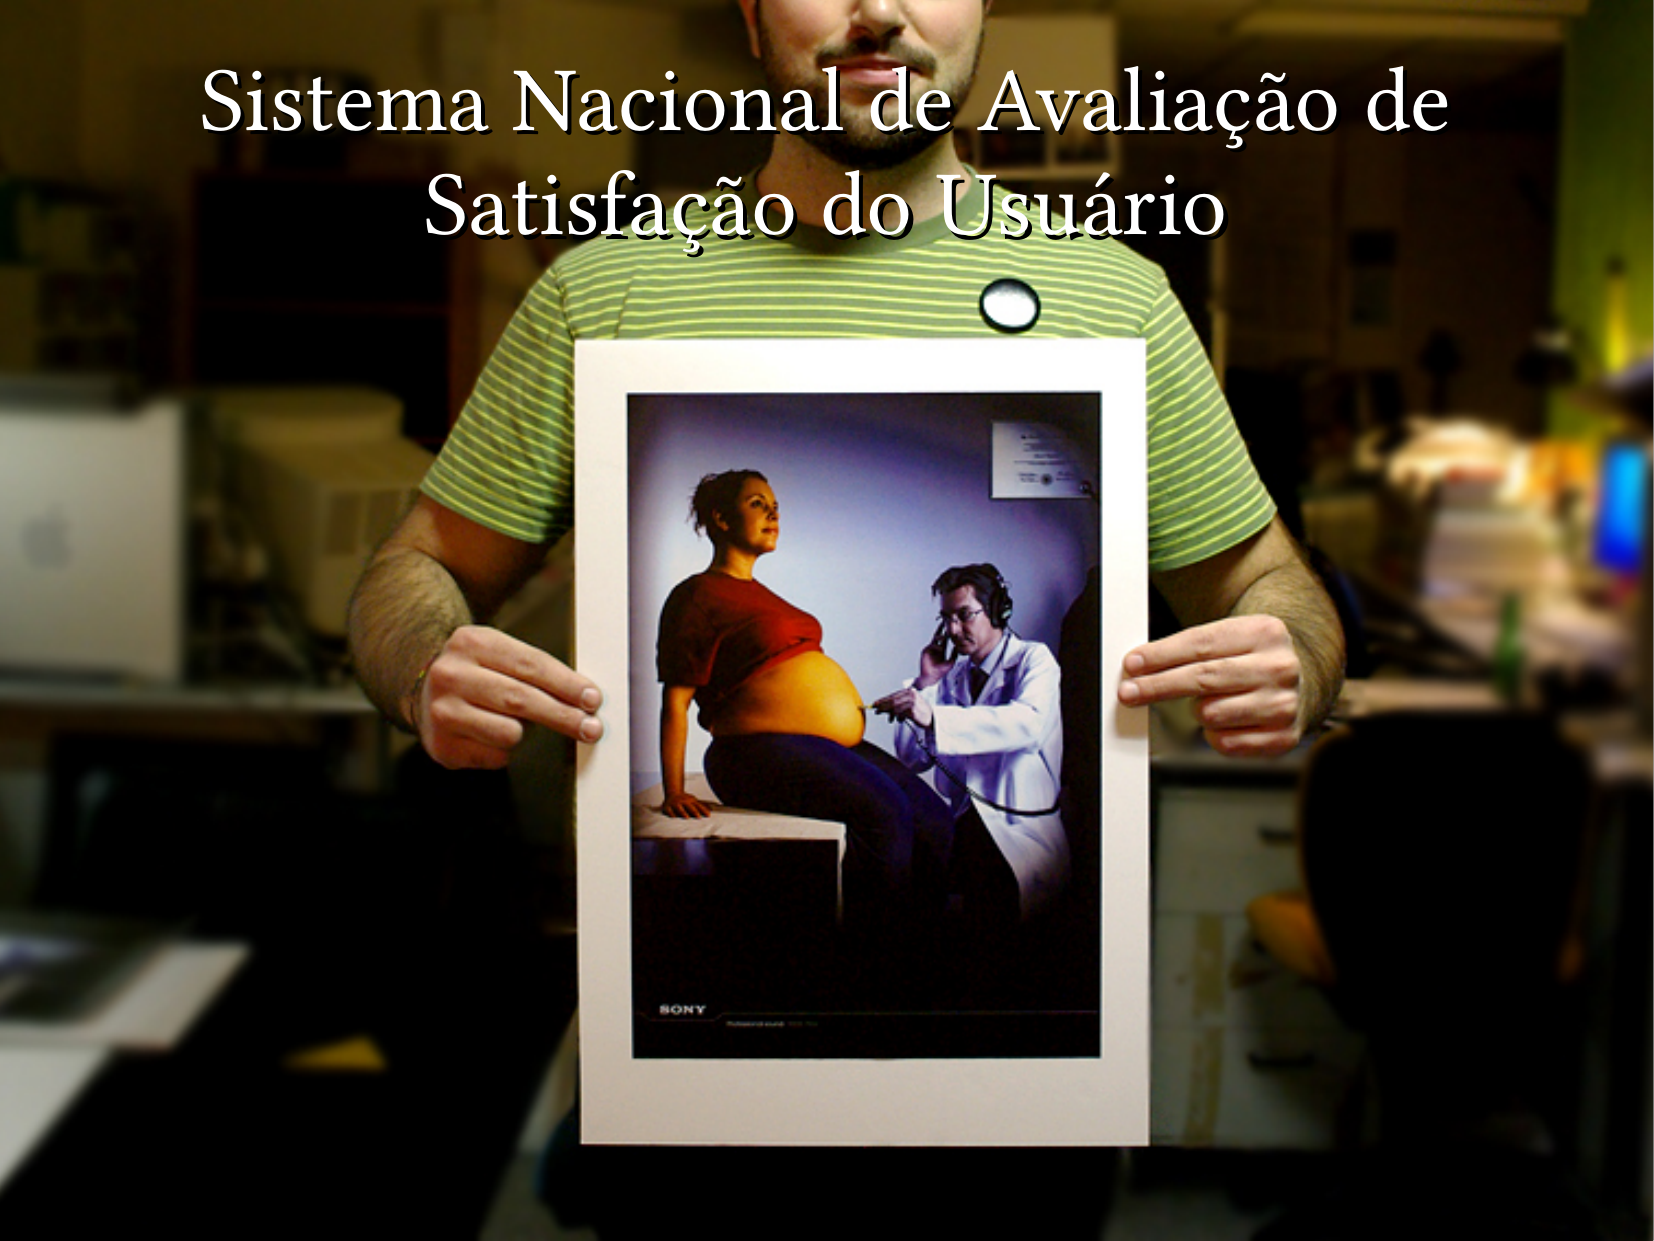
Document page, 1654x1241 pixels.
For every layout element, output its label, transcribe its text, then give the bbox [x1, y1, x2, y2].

title Sistema Nacional de Avaliação de Satisfação do Usuário [82, 48, 1571, 258]
picture [0, 0, 1654, 1241]
